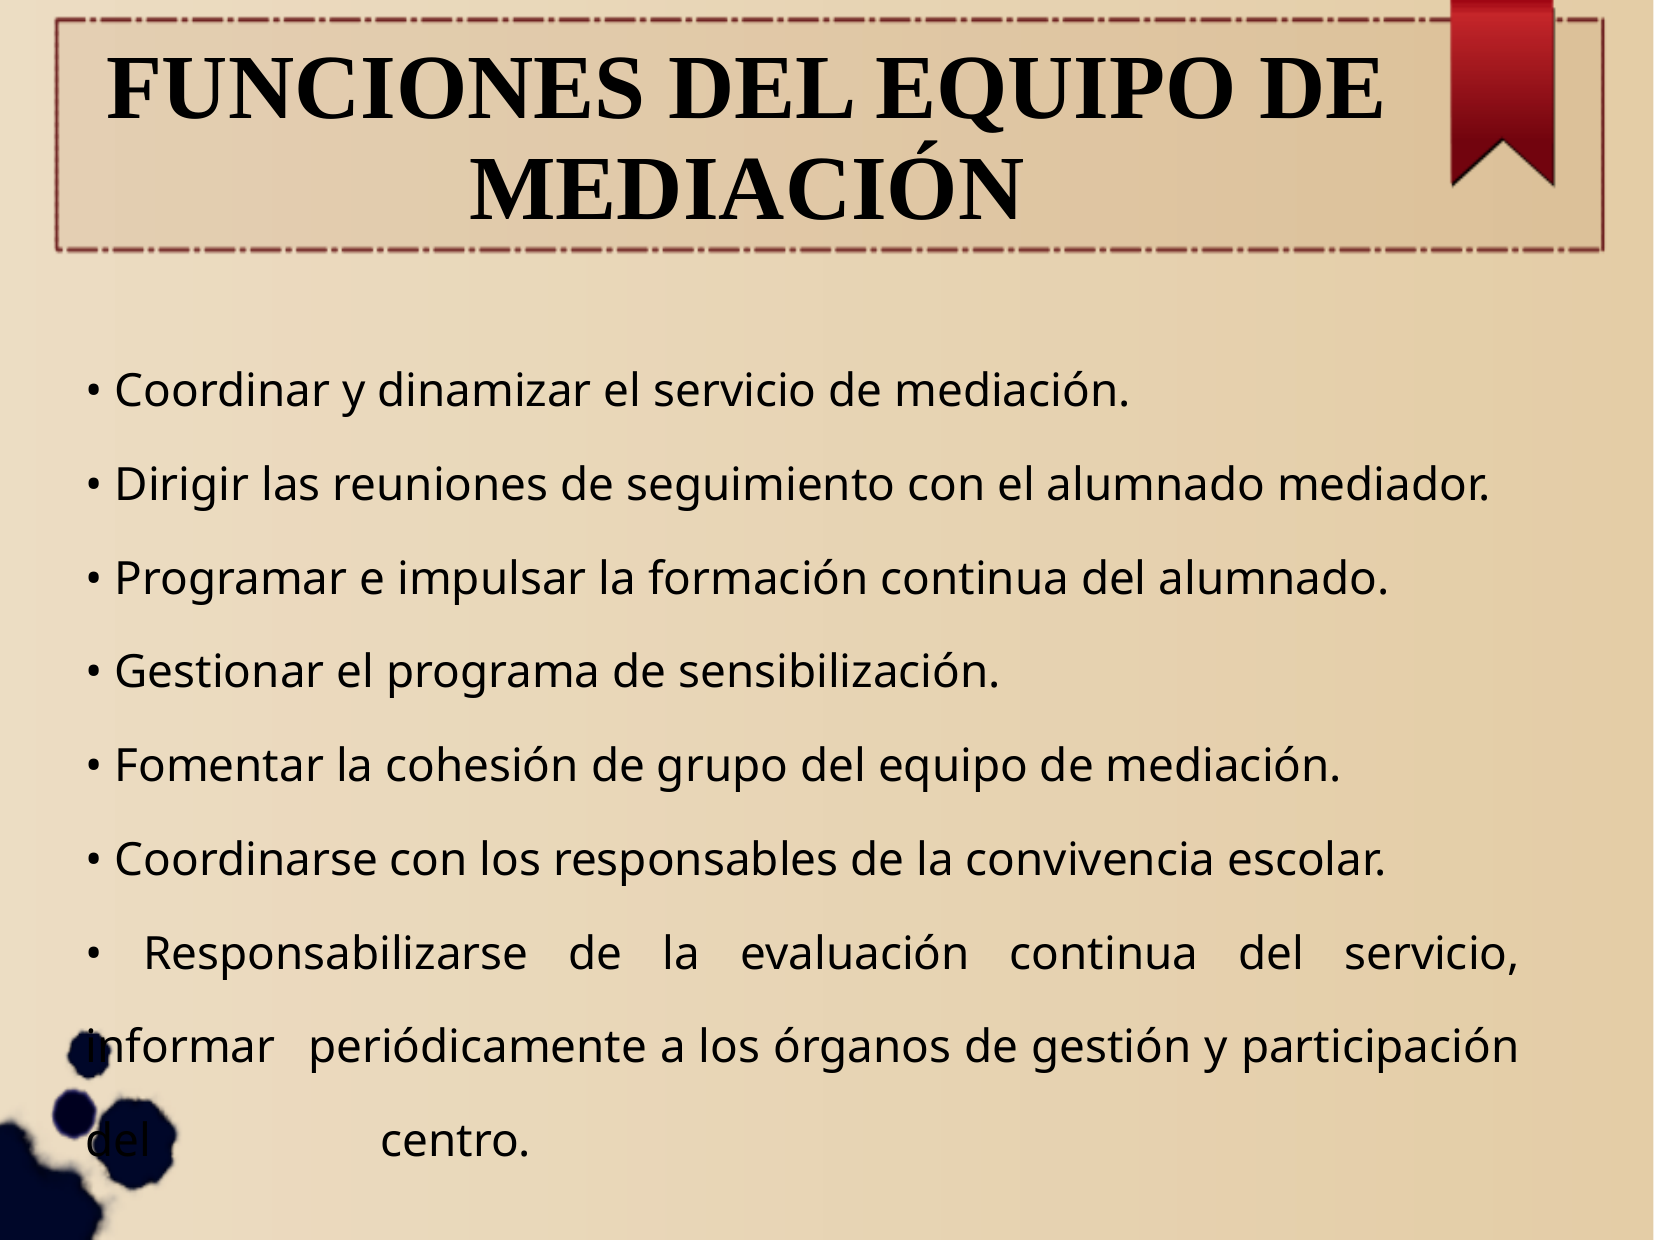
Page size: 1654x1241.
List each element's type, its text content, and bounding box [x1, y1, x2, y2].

title FUNCIONES DEL EQUIPO DE MEDIACIÓN [82, 36, 1412, 240]
picture [0, 0, 1654, 1240]
text_box • Coordinar y dinamizar el servicio de mediación. • Dirigir las reuniones de seguimiento con el alumnado mediador. • Programar e impulsar la formación continua del alumnado. • Gestionar el programa de sensibilización. • Fomentar la cohesión de grupo del equipo de mediación. • Coordinarse con los responsables de la convivencia escolar. • Responsabilizarse de la evaluación continua del servicio, informar periódicamente a los órganos de gestión y participación del centro. [70, 318, 1536, 1195]
